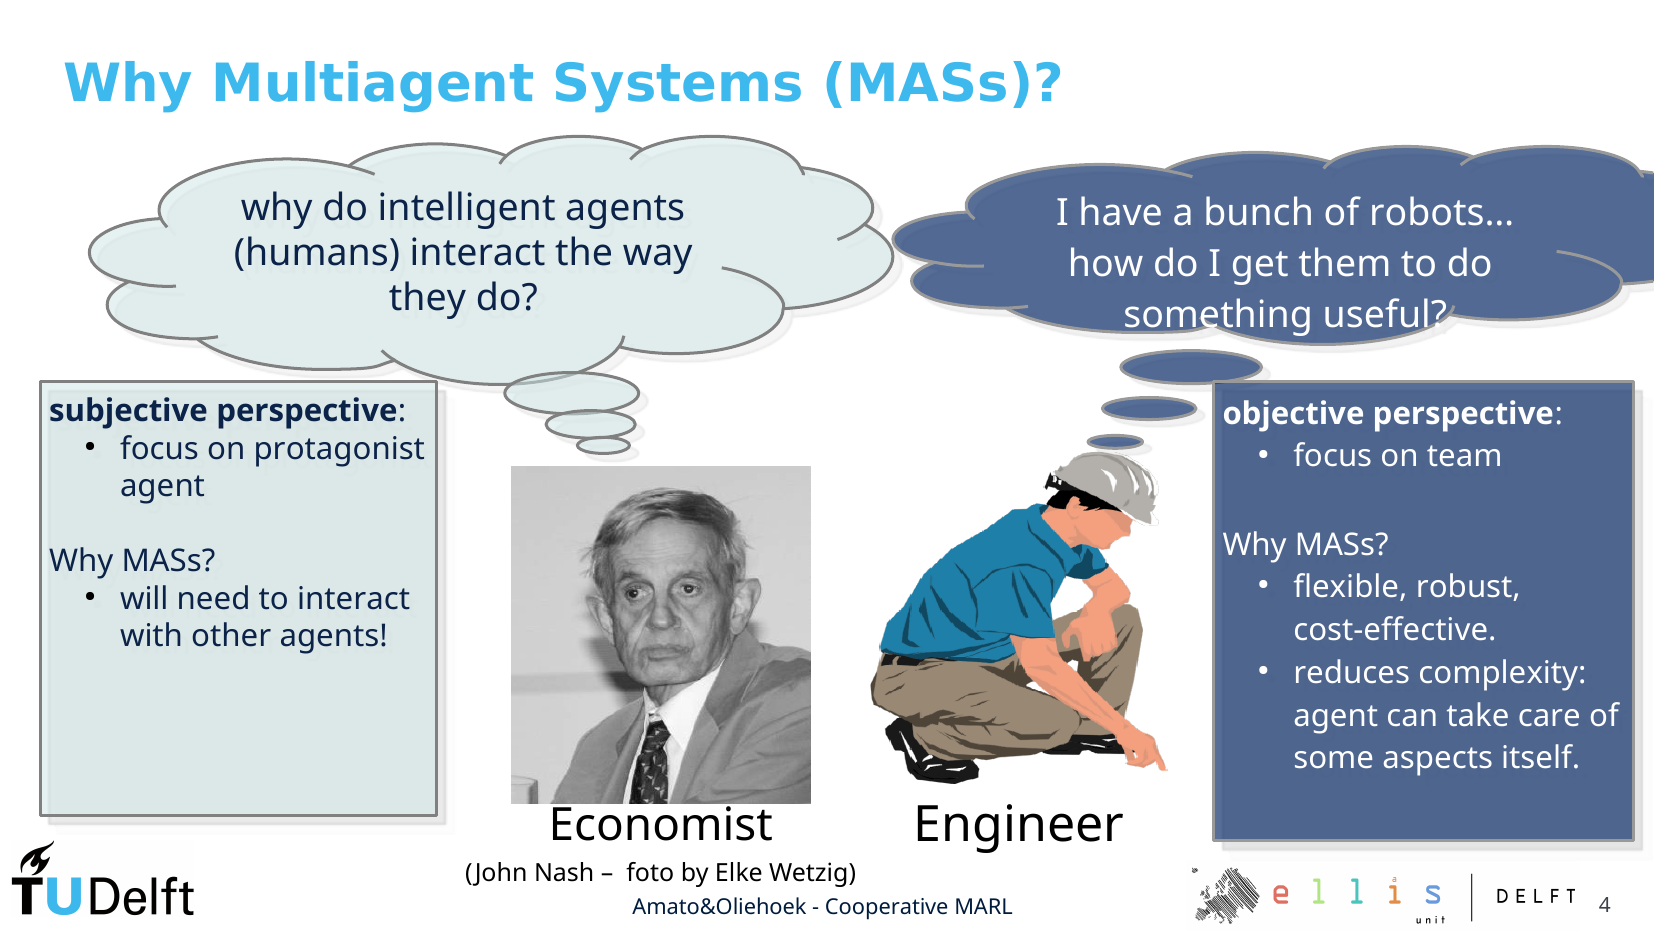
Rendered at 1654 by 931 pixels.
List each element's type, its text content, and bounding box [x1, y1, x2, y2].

text_box I have a bunch of robots… how do I get them to do something useful? [1120, 350, 1262, 384]
text_box why do intelligent agents (humans) interact the way they do? [89, 136, 893, 454]
text_box objective perspective: focus on team Why MASs? flexible, robust, cost-effective. reduces complexity: agent can take care of some aspects itself. [1213, 381, 1634, 841]
picture [11, 840, 195, 917]
text_box I have a bunch of robots… how do I get them to do something useful? [892, 146, 1654, 345]
title Why Multiagent Systems (MASs)? [63, 12, 1571, 112]
picture [511, 466, 811, 804]
text_box subjective perspective: focus on protagonist agent Why MASs? will need to interact with other agents! [40, 381, 437, 816]
picture [870, 451, 1168, 784]
text_box I have a bunch of robots… how do I get them to do something useful? [1102, 397, 1196, 420]
picture [1186, 860, 1580, 931]
